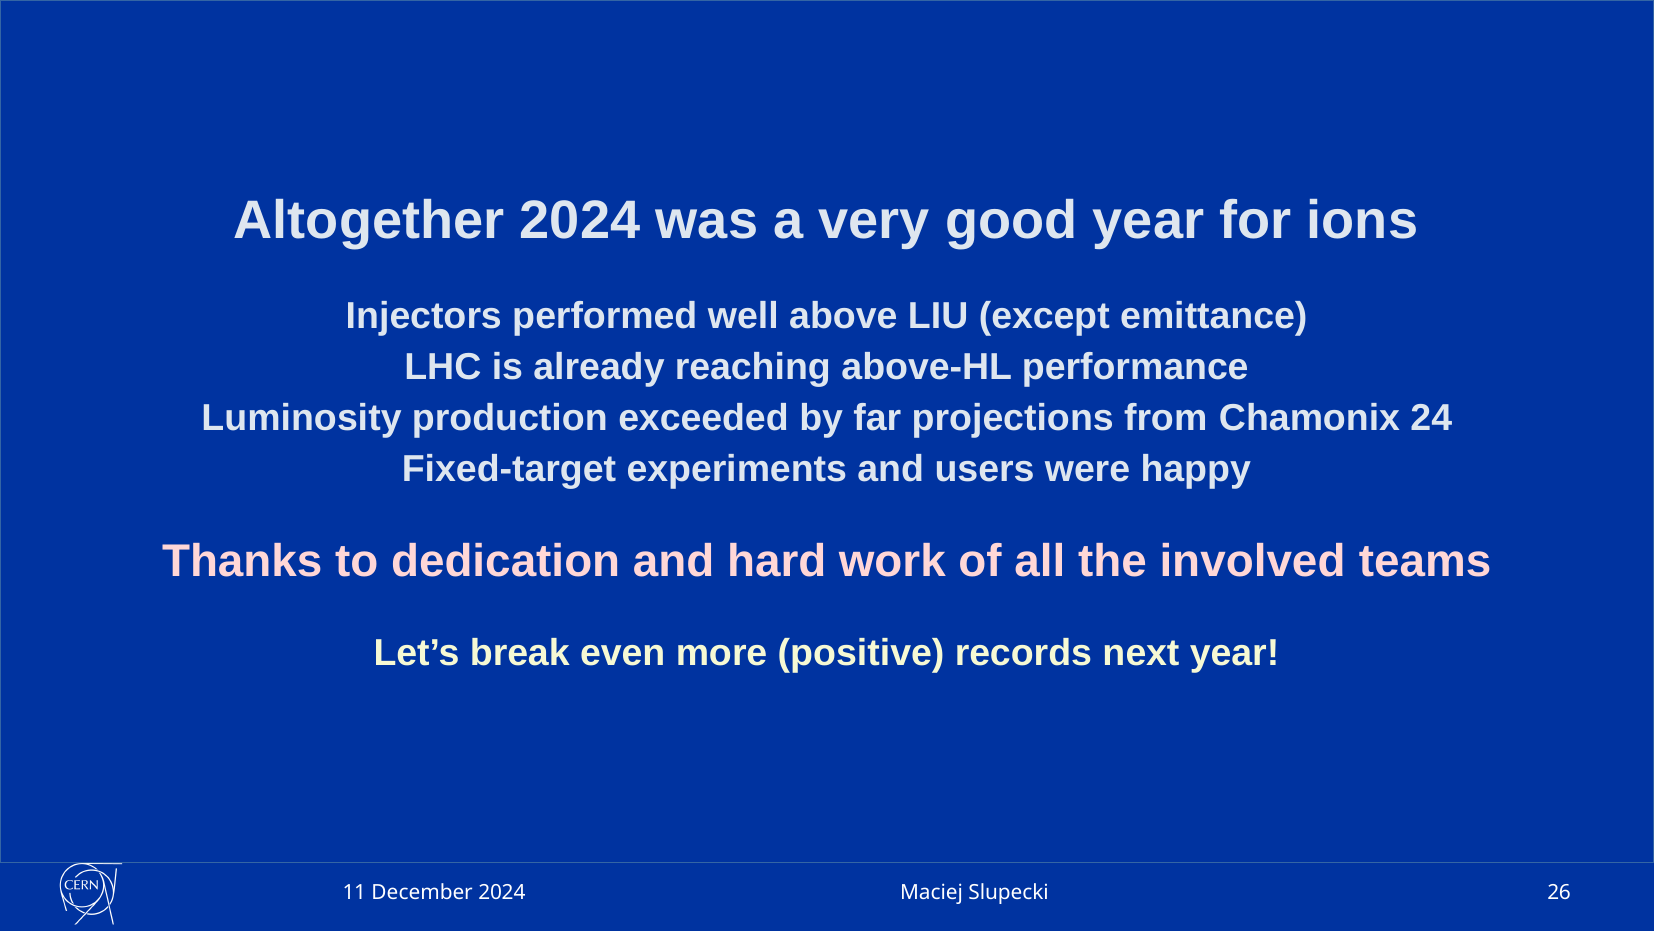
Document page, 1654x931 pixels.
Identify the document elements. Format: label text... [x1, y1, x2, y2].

picture [56, 863, 127, 928]
text_box Altogether 2024 was a very good year for ions Injectors performed well above LIU (except emittance) LHC is already reaching above-HL performance Luminosity production exceeded by far projections from Chamonix 24 Fixed-target experiments and users were happy Thanks to dedication and hard work of all the involved teams Let’s break even more (positive) records next year! [0, 0, 1654, 863]
